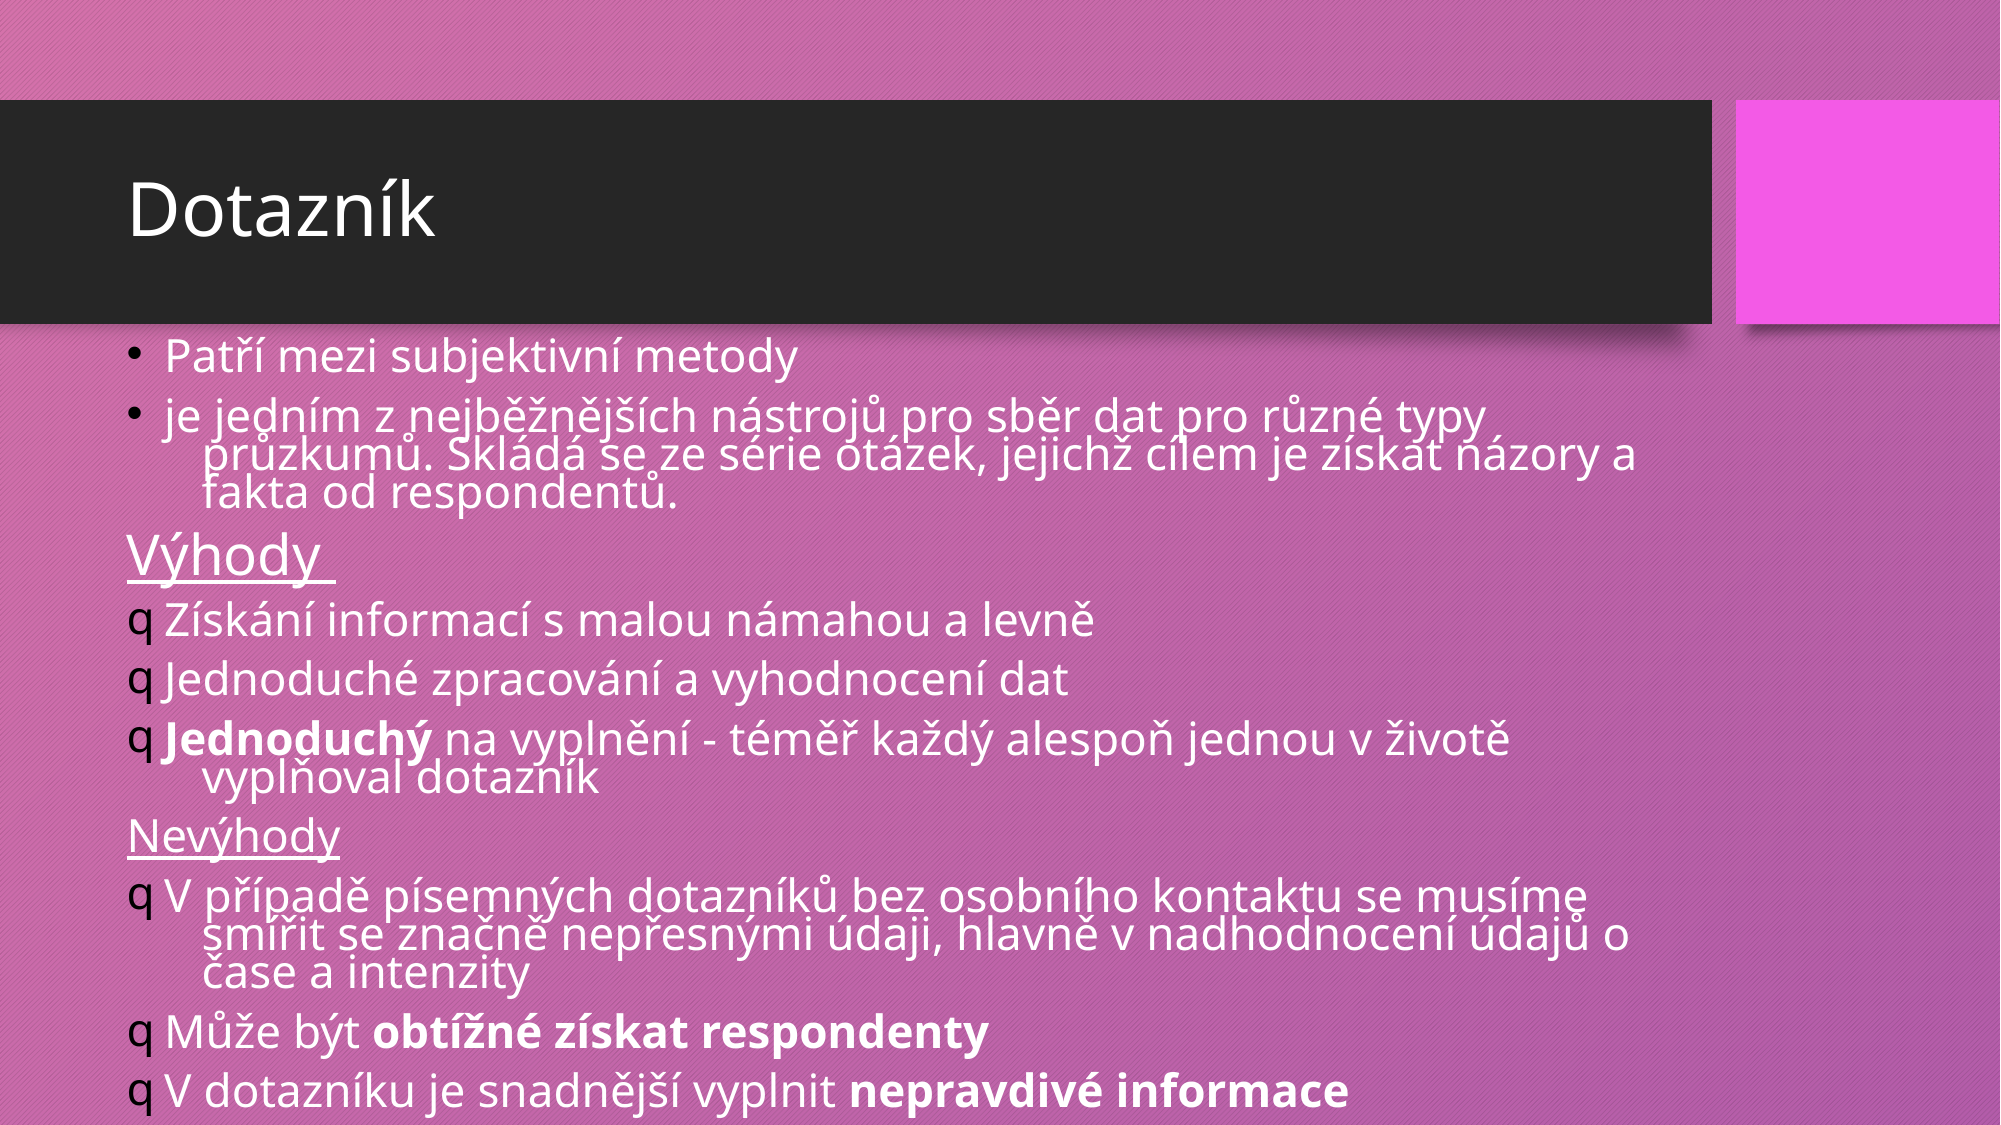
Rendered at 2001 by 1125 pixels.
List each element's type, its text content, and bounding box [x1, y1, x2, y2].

title Dotazník [111, 123, 1689, 301]
list Patří mezi subjektivní metody je jedním z nejběžnějších nástrojů pro sběr dat pro různé typy průzkumů. Skládá se ze série otázek, jejichž cílem je získat názory a fakta od respondentů. Výhody Získání informací s malou námahou a levně Jednoduché zpracování a vyhodnocení dat Jednoduchý na vyplnění - téměř každý alespoň jednou v životě vyplňoval dotazník Nevýhody V případě písemných dotazníků bez osobního kontaktu se musíme smířit se značně nepřesnými údaji, hlavně v nadhodnocení údajů o čase a intenzity Může být obtížné získat respondenty V dotazníku je snadnější vyplnit nepravdivé informace [111, 334, 1689, 1125]
